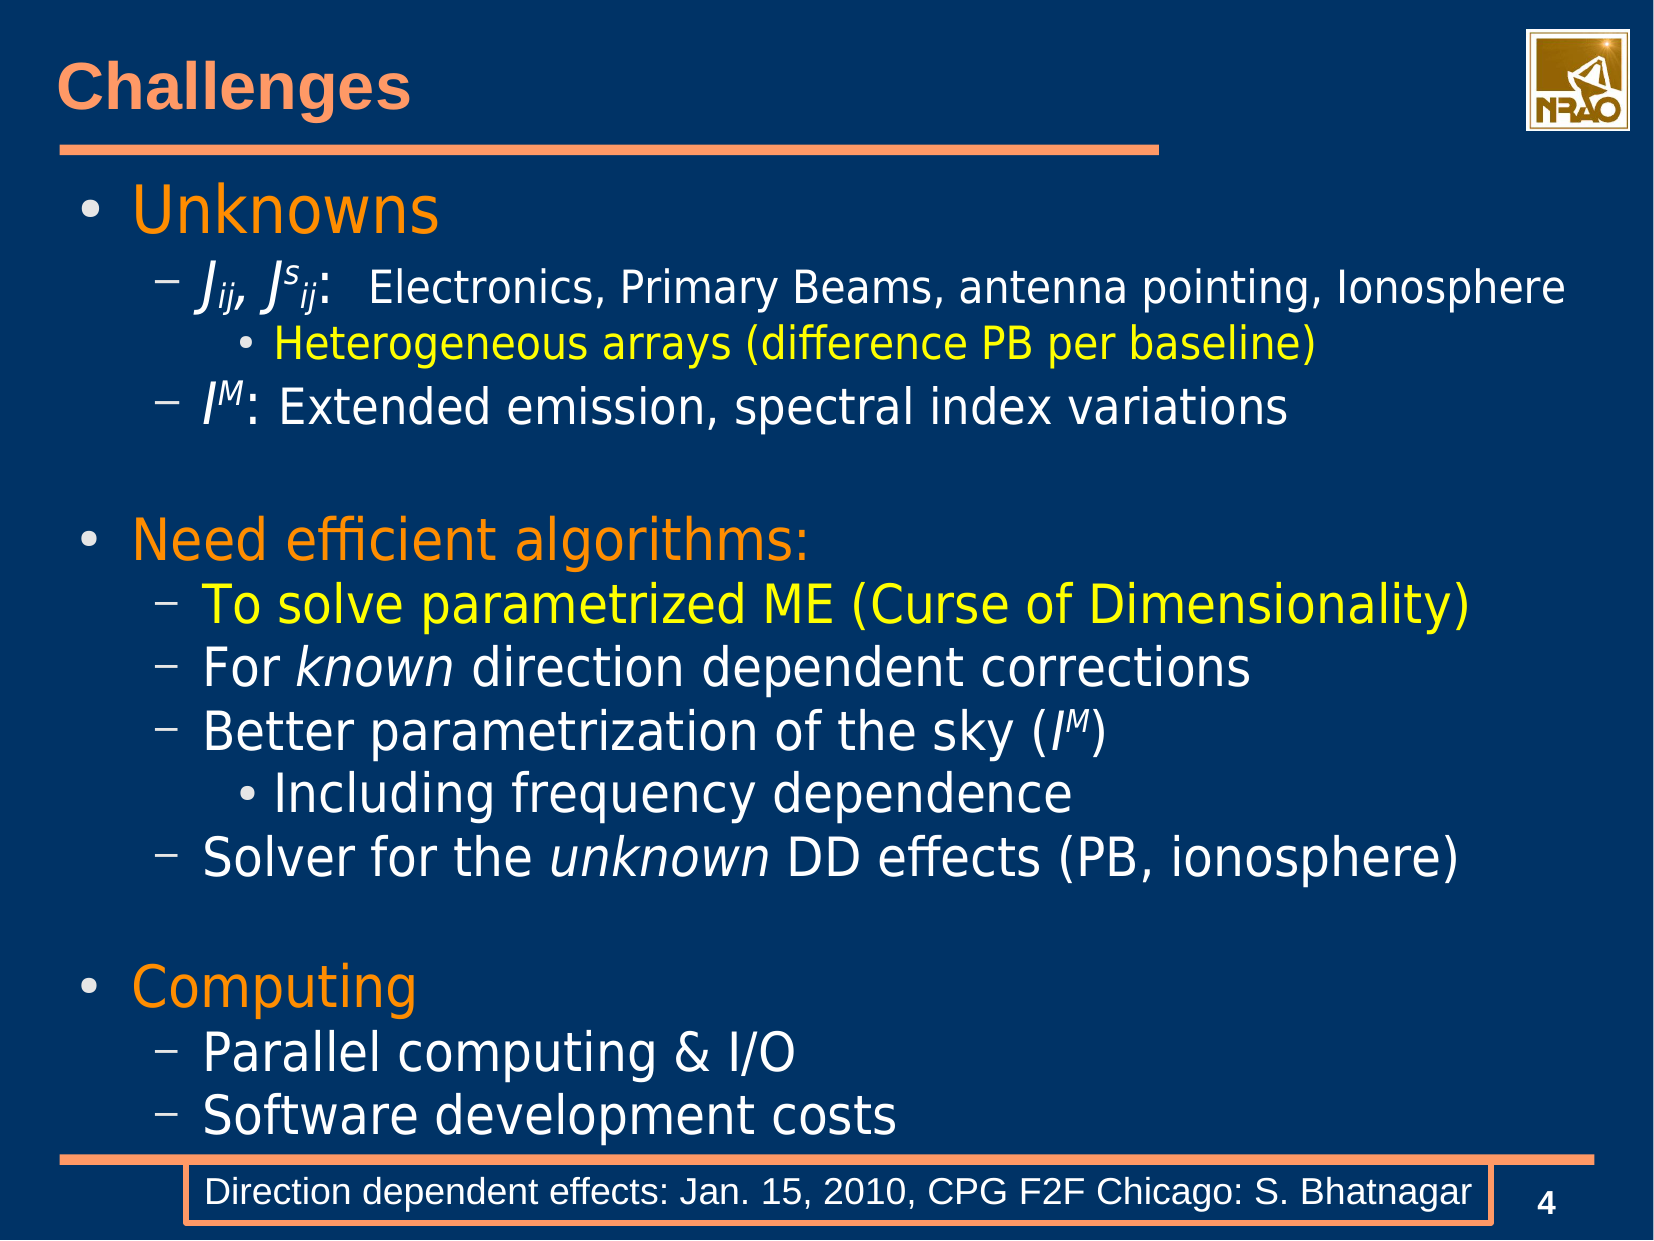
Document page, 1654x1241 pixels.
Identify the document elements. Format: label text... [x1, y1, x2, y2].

picture [1526, 29, 1630, 131]
list Unknowns Jij, Jsij: Electronics, Primary Beams, antenna pointing, Ionosphere Heterogeneous arrays (difference PB per baseline) IM: Extended emission, spectral index variations Need efficient algorithms: To solve parametrized ME (Curse of Dimensionality) For known direction dependent corrections Better parametrization of the sky (IM) Including frequency dependence Solver for the unknown DD effects (PB, ionosphere) Computing Parallel computing & I/O Software development costs [60, 171, 1599, 1172]
title Challenges [56, 34, 1489, 139]
